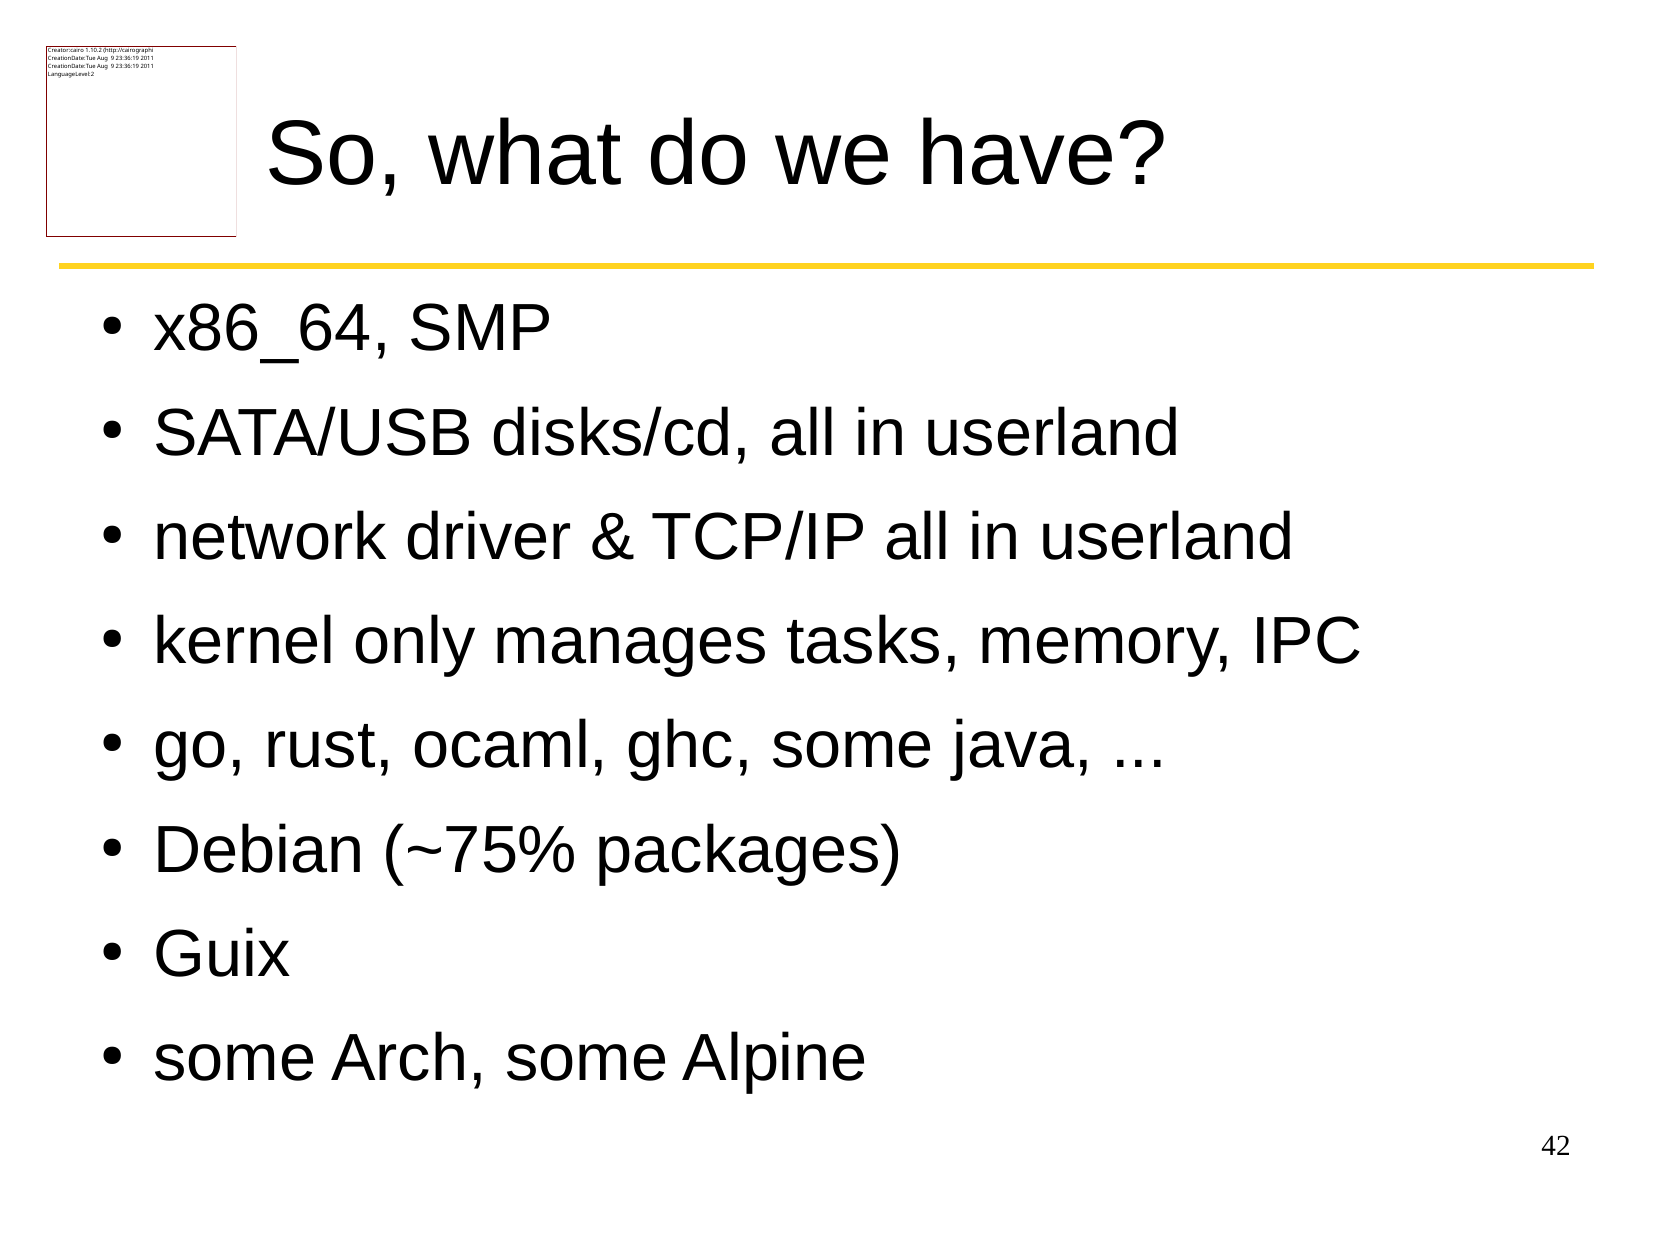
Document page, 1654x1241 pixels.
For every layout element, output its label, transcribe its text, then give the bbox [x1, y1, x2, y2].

list x86_64, SMP SATA/USB disks/cd, all in userland network driver & TCP/IP all in userland kernel only manages tasks, memory, IPC go, rust, ocaml, ghc, some java, ... Debian (~75% packages) Guix some Arch, some Alpine [82, 290, 1571, 1152]
title So, what do we have? [265, 49, 1571, 257]
